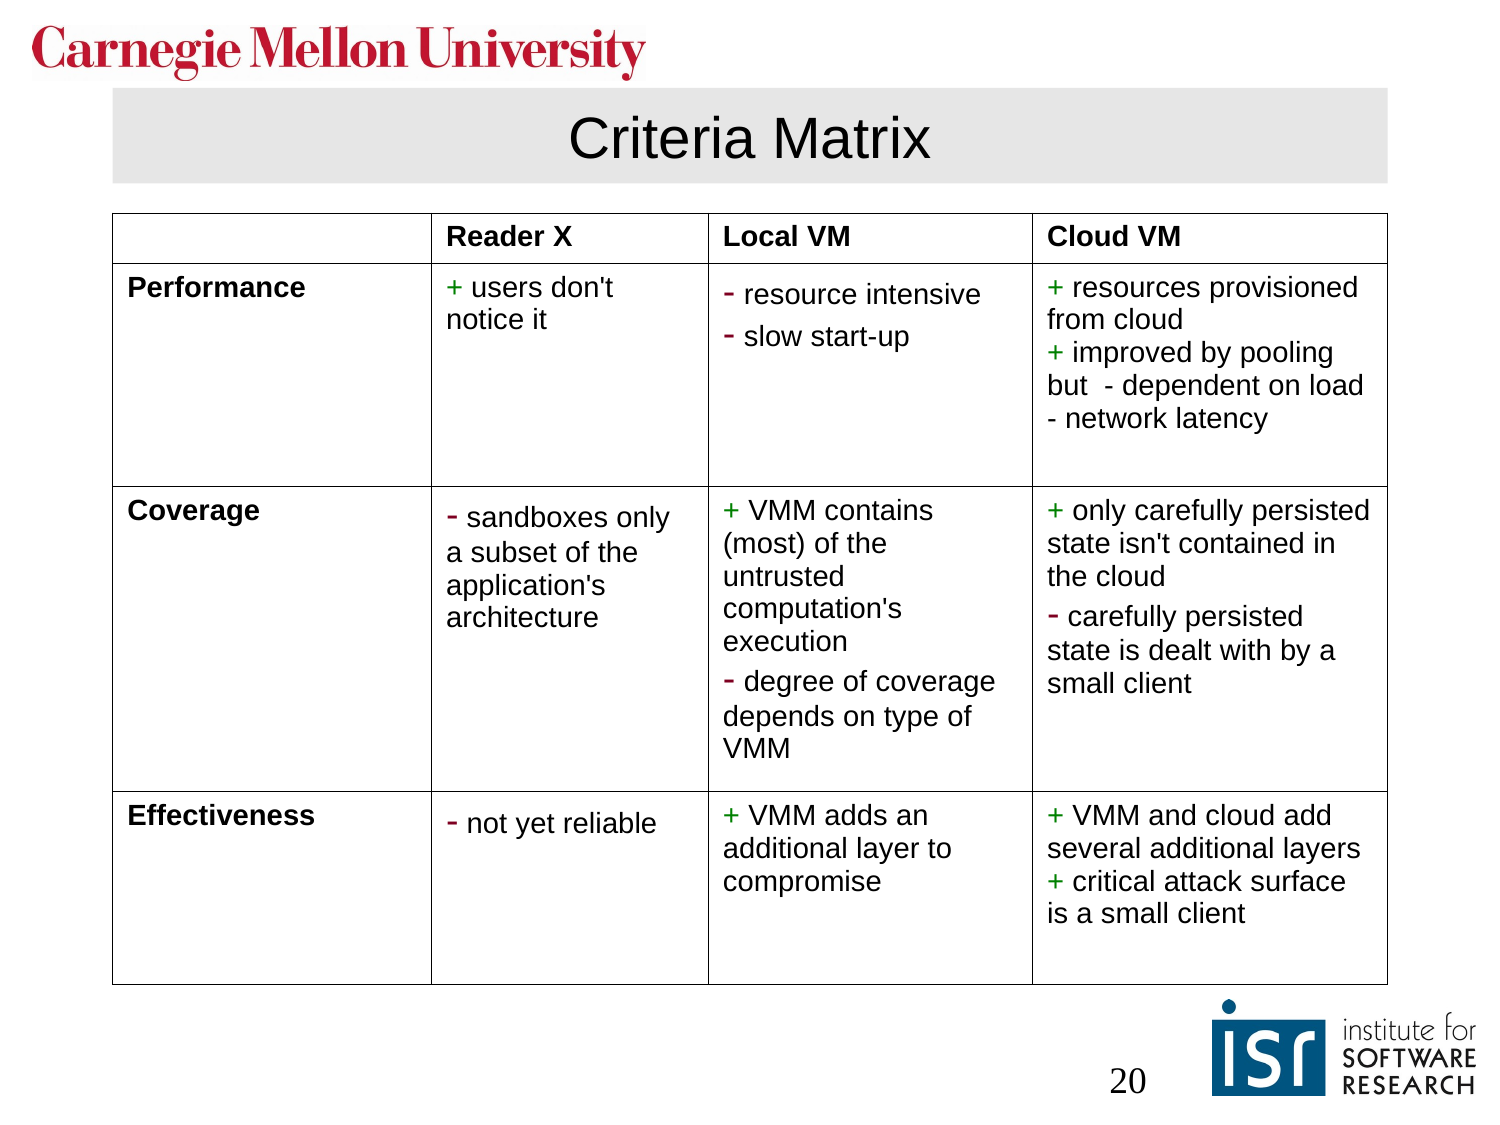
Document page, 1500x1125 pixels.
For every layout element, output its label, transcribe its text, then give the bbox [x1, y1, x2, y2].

table_cell + users don't notice it [432, 264, 708, 486]
table_header [113, 214, 431, 263]
table_cell Effectiveness [113, 792, 431, 984]
table_header Local VM [709, 214, 1032, 263]
picture [1247, 1030, 1282, 1088]
table_cell Coverage [113, 487, 431, 791]
table_header Cloud VM [1033, 214, 1387, 263]
table_cell - sandboxes only a subset of the application's architecture [432, 487, 708, 791]
picture [1212, 999, 1476, 1096]
table_cell - not yet reliable [432, 792, 708, 984]
table_cell + VMM adds an additional layer to compromise [709, 792, 1032, 984]
table_cell - resource intensive - slow start-up [709, 264, 1032, 486]
picture [1294, 1031, 1315, 1086]
picture [1223, 1031, 1233, 1085]
table_cell Performance [113, 264, 431, 486]
table_cell + only carefully persisted state isn't contained in the cloud - carefully persisted state is dealt with by a small client [1033, 487, 1387, 791]
table_cell + resources provisioned from cloud + improved by pooling but - dependent on load - network latency [1033, 264, 1387, 486]
title Criteria Matrix [112, 87, 1388, 184]
table_header Reader X [432, 214, 708, 263]
table_cell + VMM and cloud add several additional layers + critical attack surface is a small client [1033, 792, 1387, 984]
table_cell + VMM contains (most) of the untrusted computation's execution - degree of coverage depends on type of VMM [709, 487, 1032, 791]
picture [32, 25, 646, 81]
